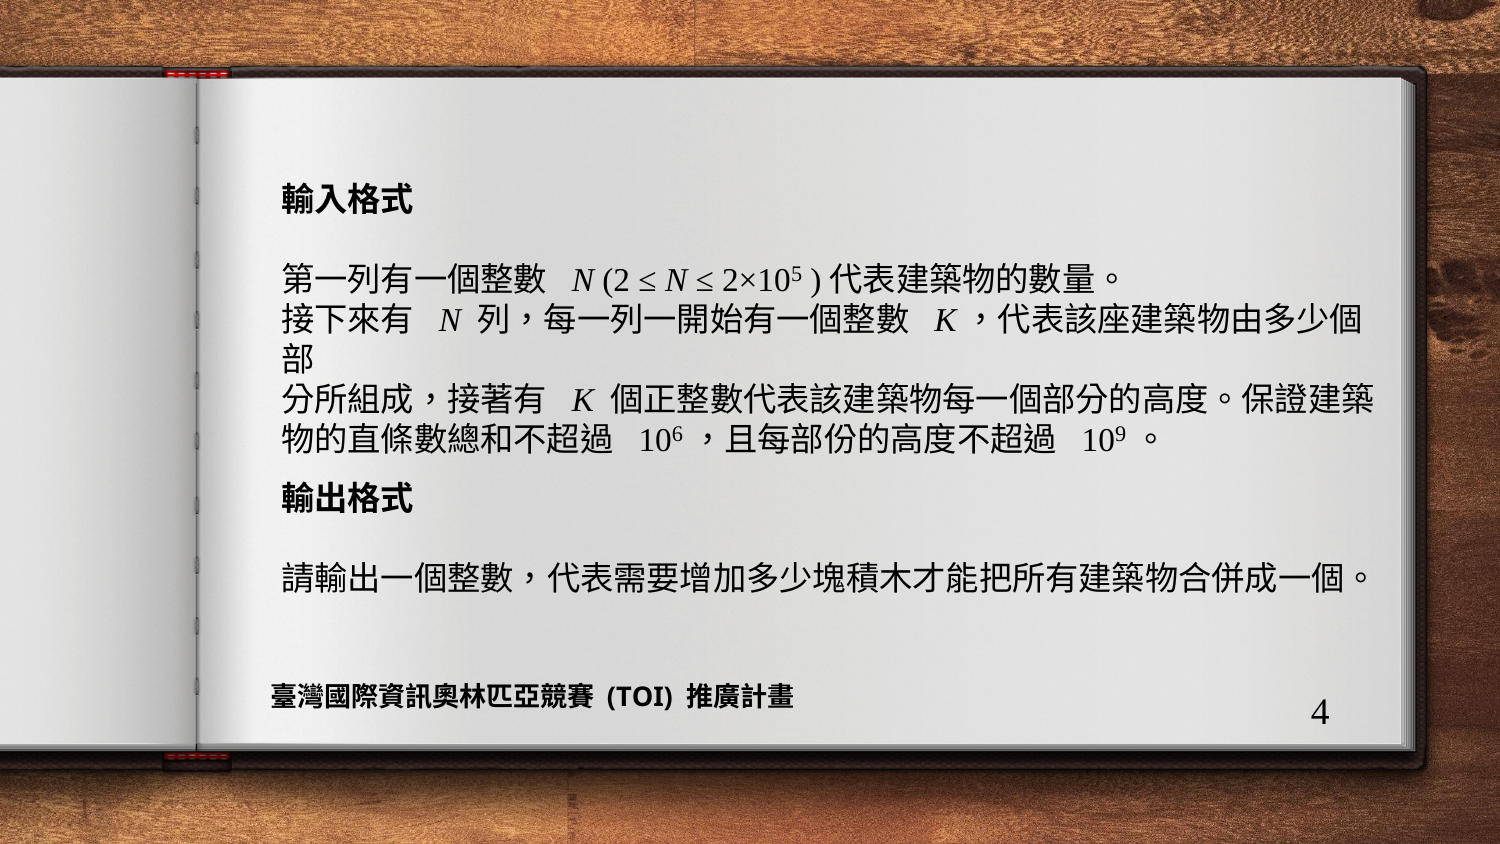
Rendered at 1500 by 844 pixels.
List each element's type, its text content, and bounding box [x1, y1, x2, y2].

text_box 輸入格式 第一列有一個整數 N (2 ≤ N ≤ 2×105 )代表建築物的數量。 接下來有 N 列，每一列一開始有一個整數 K，代表該座建築物由多少個部 分所組成，接著有 K 個正整數代表該建築物每一個部分的高度。保證建築物的直條數總和不超過 106，且每部份的高度不超過 109。 [266, 171, 1400, 465]
text_box [1295, 672, 1386, 737]
text_box 輸出格式 請輸出一個整數，代表需要增加多少塊積木才能把所有建築物合併成一個。 [266, 469, 1368, 644]
